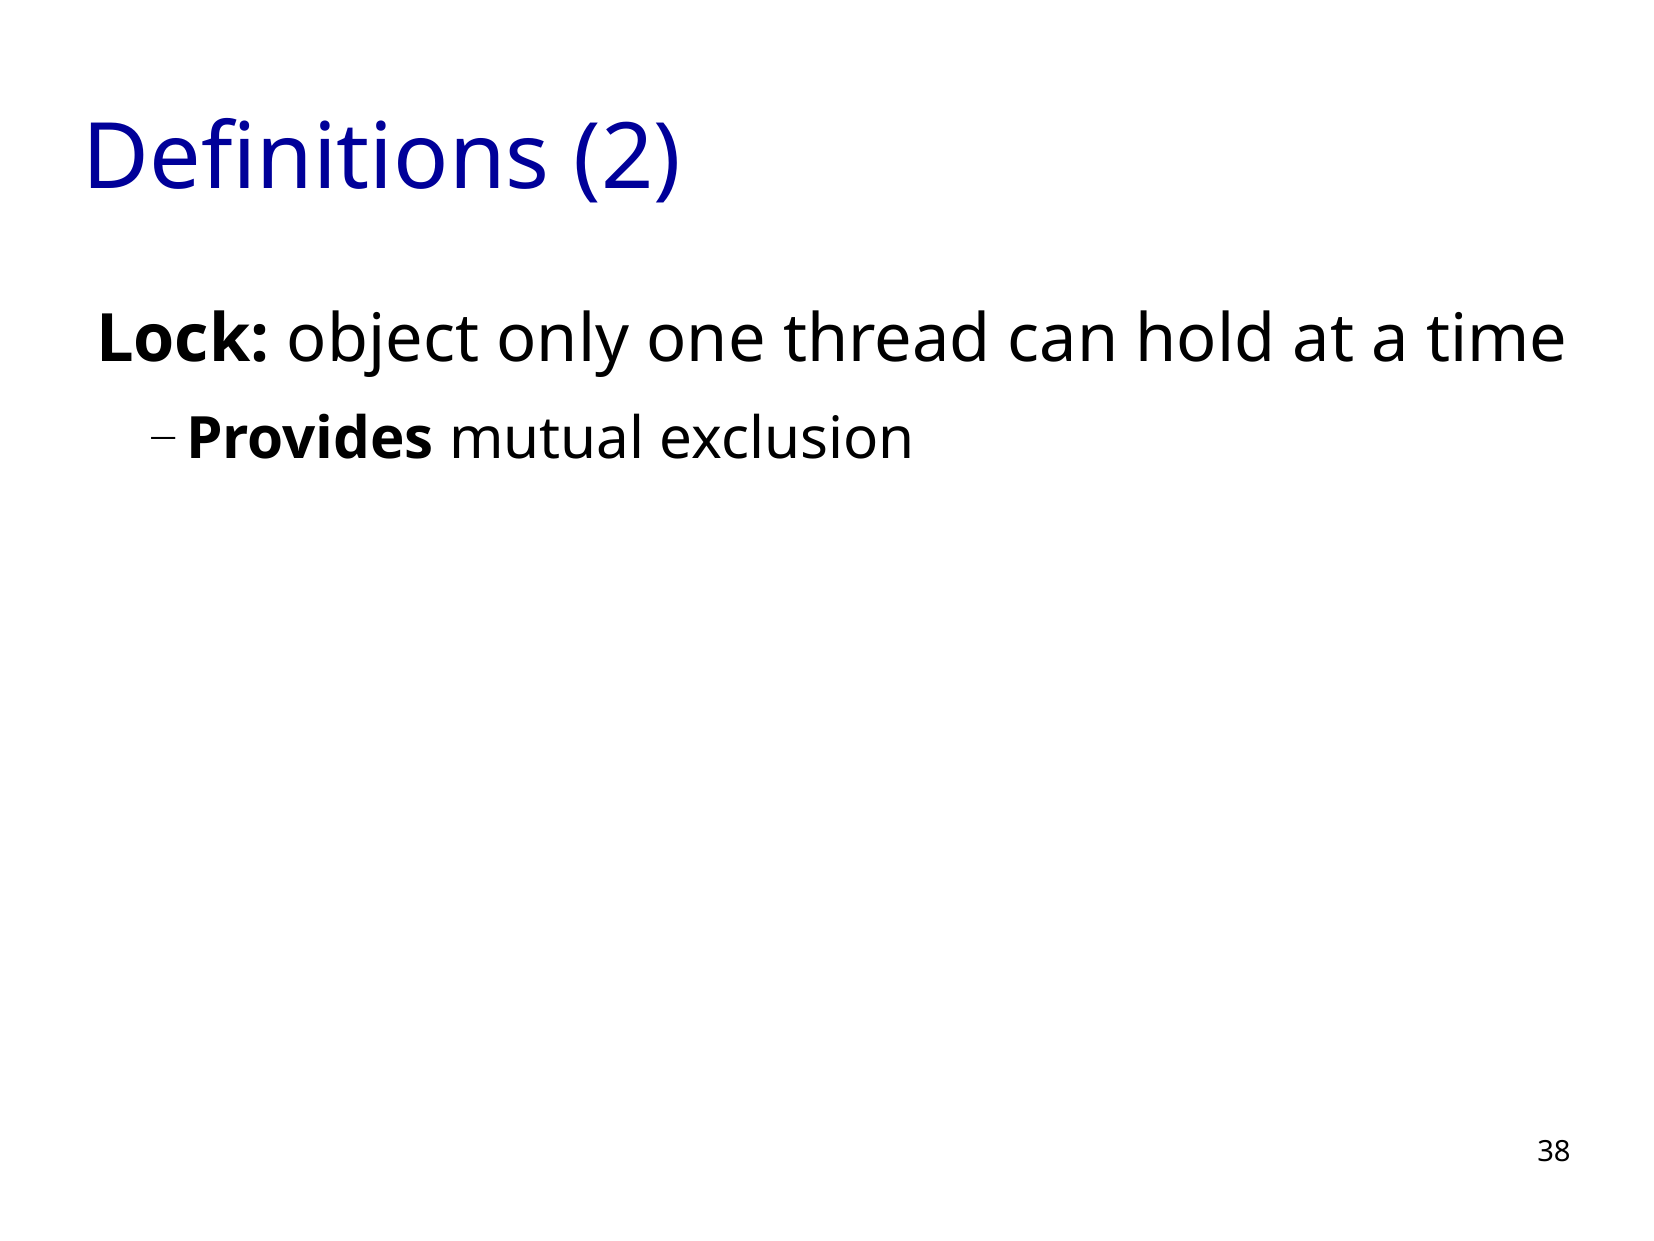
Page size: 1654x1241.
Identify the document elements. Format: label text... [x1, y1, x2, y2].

list Lock: object only one thread can hold at a time Provides mutual exclusion [60, 290, 1571, 1096]
title Definitions (2) [82, 49, 1571, 257]
